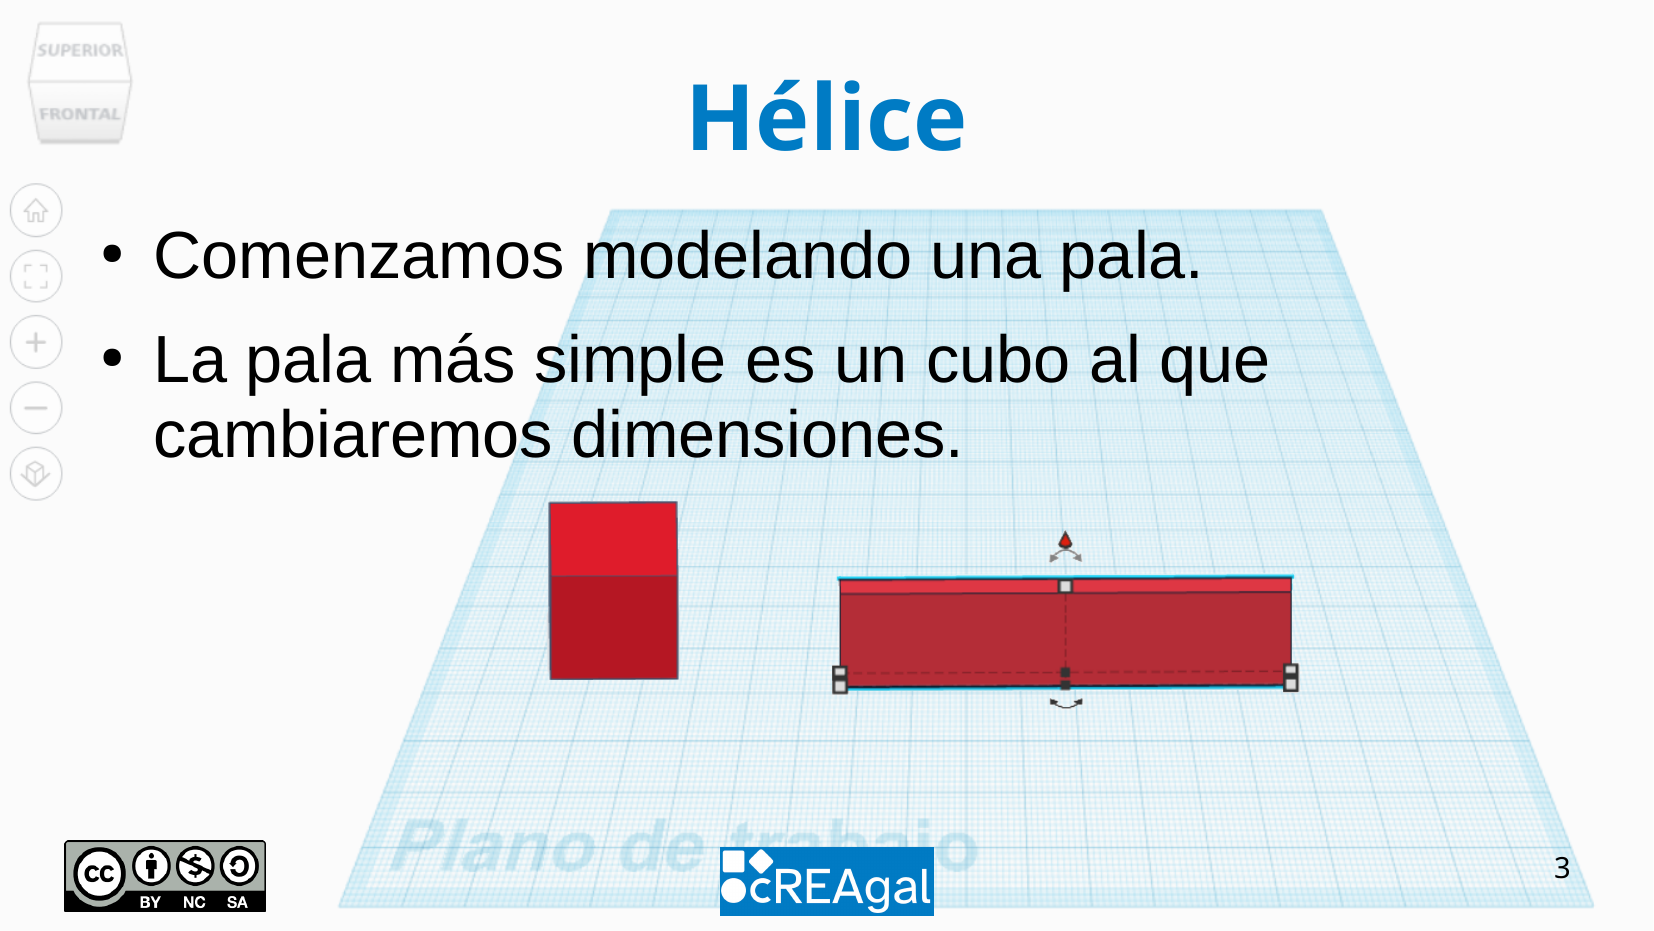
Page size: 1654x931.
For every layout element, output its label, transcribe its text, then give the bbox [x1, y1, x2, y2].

picture [0, 0, 1654, 931]
list Comenzamos modelando una pala. La pala más simple es un cubo al que cambiaremos dimensiones. [82, 217, 1571, 758]
title Hélice [82, 37, 1571, 193]
